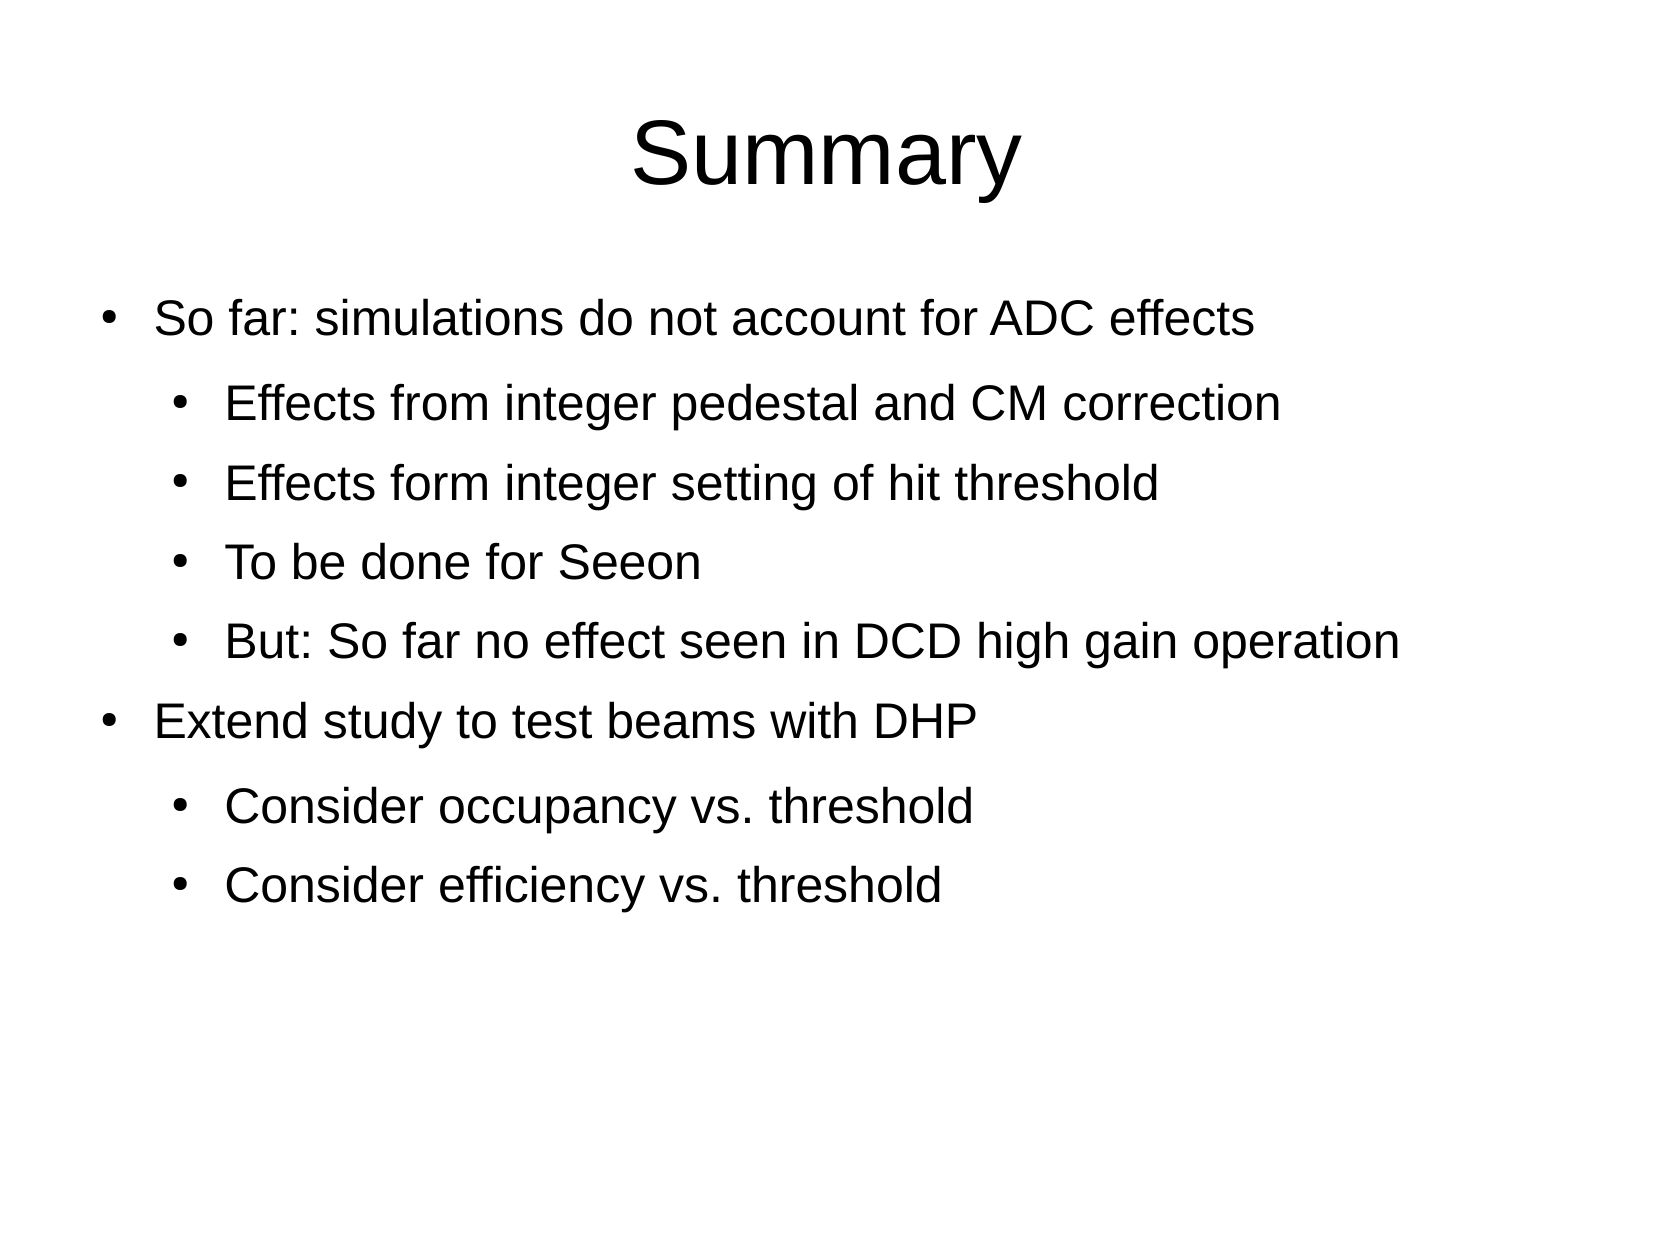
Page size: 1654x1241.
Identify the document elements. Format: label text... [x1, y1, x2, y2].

list So far: simulations do not account for ADC effects Effects from integer pedestal and CM correction Effects form integer setting of hit threshold To be done for Seeon But: So far no effect seen in DCD high gain operation Extend study to test beams with DHP Consider occupancy vs. threshold Consider efficiency vs. threshold [82, 290, 1571, 1109]
title Summary [82, 49, 1571, 257]
